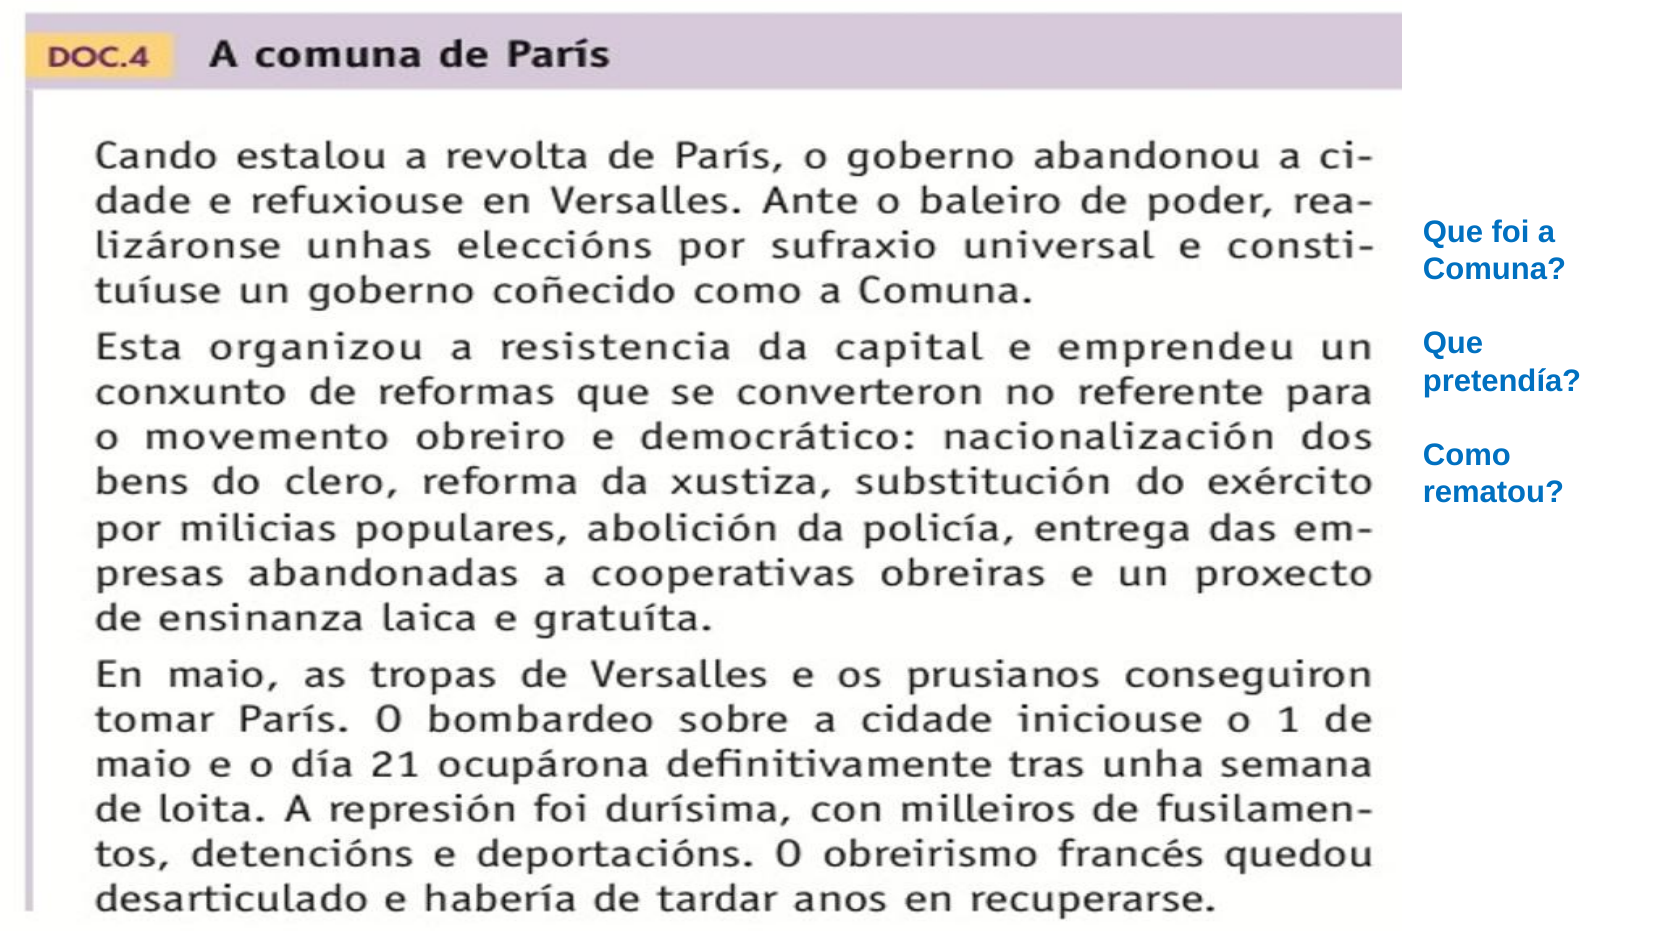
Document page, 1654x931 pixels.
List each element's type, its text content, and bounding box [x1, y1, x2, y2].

picture [0, 0, 1402, 931]
text_box Que foi a Comuna? Que pretendía? Como rematou? [1408, 203, 1654, 517]
